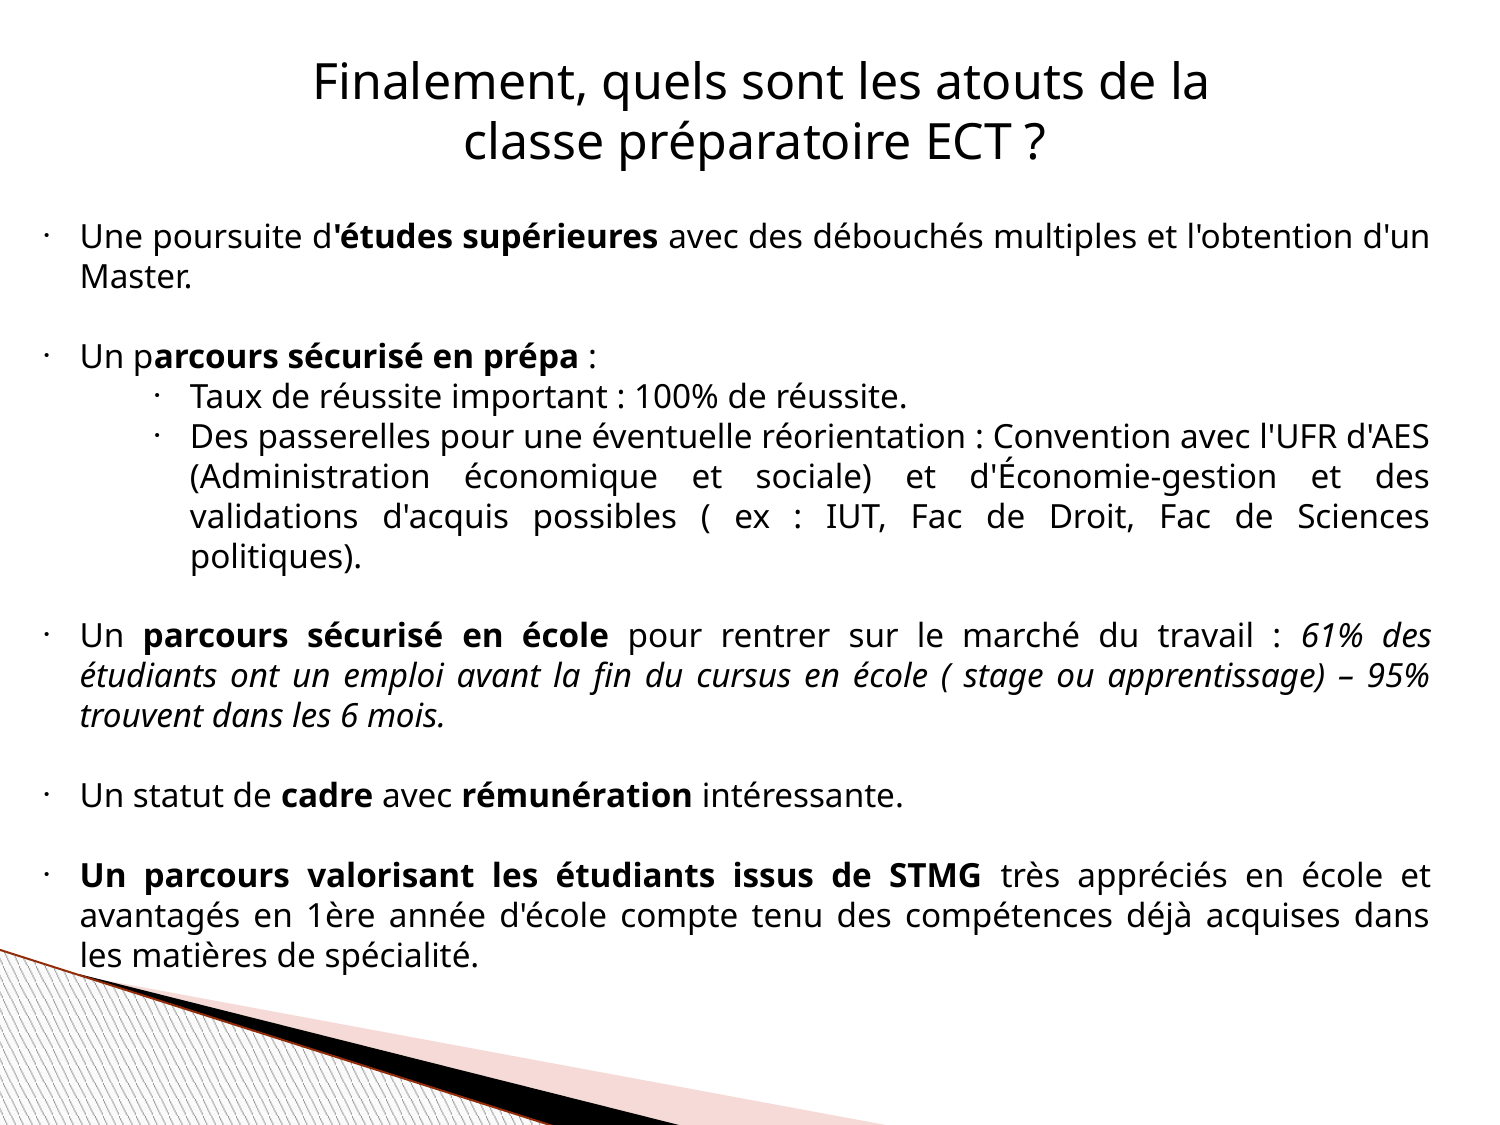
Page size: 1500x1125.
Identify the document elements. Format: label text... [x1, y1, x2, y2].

picture [0, 952, 543, 1125]
text_box Une poursuite d'études supérieures avec des débouchés multiples et l'obtention d'un Master. Un parcours sécurisé en prépa : Taux de réussite important : 100% de réussite. Des passerelles pour une éventuelle réorientation : Convention avec l'UFR d'AES (Administration économique et sociale) et d'Économie-gestion et des validations d'acquis possibles ( ex : IUT, Fac de Droit, Fac de Sciences politiques). Un parcours sécurisé en école pour rentrer sur le marché du travail : 61% des étudiants ont un emploi avant la fin du cursus en école ( stage ou apprentissage) – 95% trouvent dans les 6 mois. Un statut de cadre avec rémunération intéressante. Un parcours valorisant les étudiants issus de STMG très appréciés en école et avantagés en 1ère année d'école compte tenu des compétences déjà acquises dans les matières de spécialité. [29, 208, 1447, 982]
text_box Finalement, quels sont les atouts de la classe préparatoire ECT ? [253, 42, 1270, 178]
